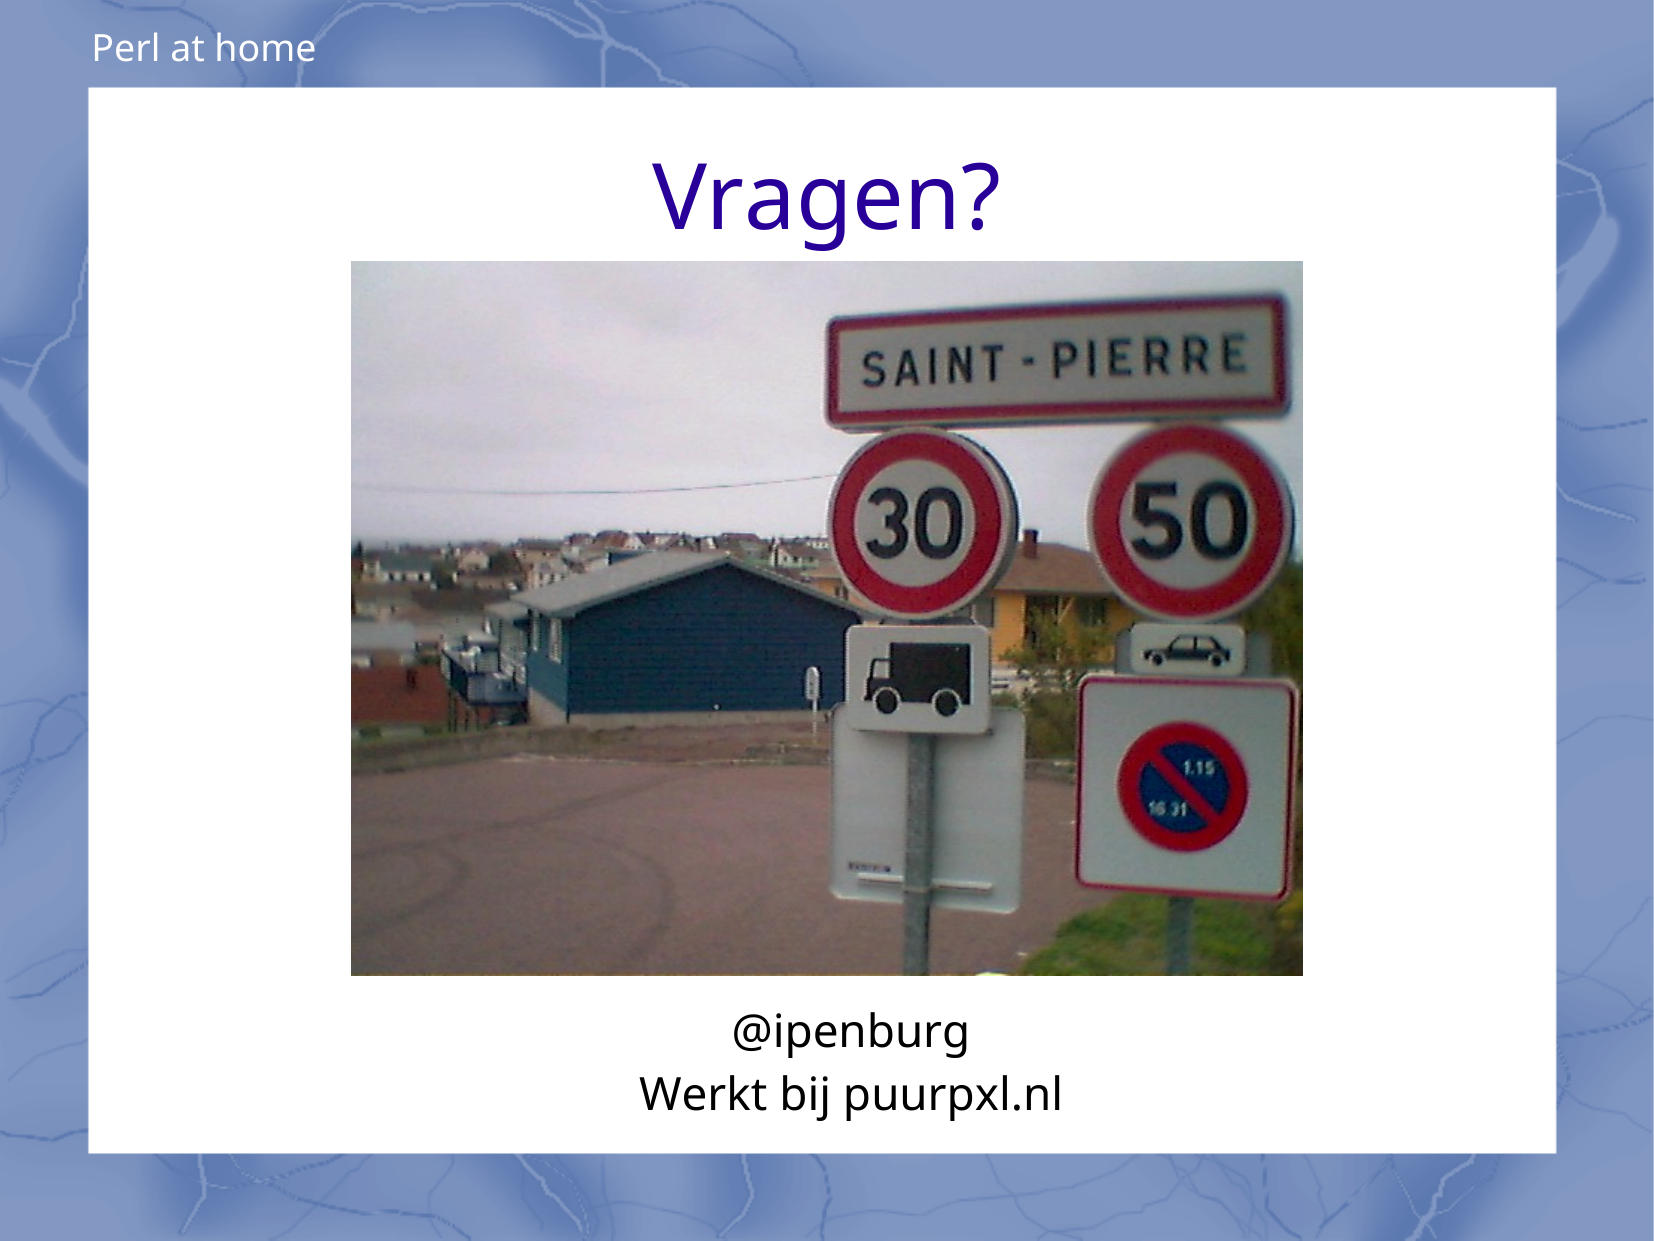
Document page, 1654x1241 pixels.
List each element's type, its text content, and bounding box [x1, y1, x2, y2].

title Vragen? [118, 98, 1536, 291]
picture [0, 0, 1654, 1241]
text_box @ipenburg Werkt bij puurpxl.nl [624, 991, 1030, 1111]
